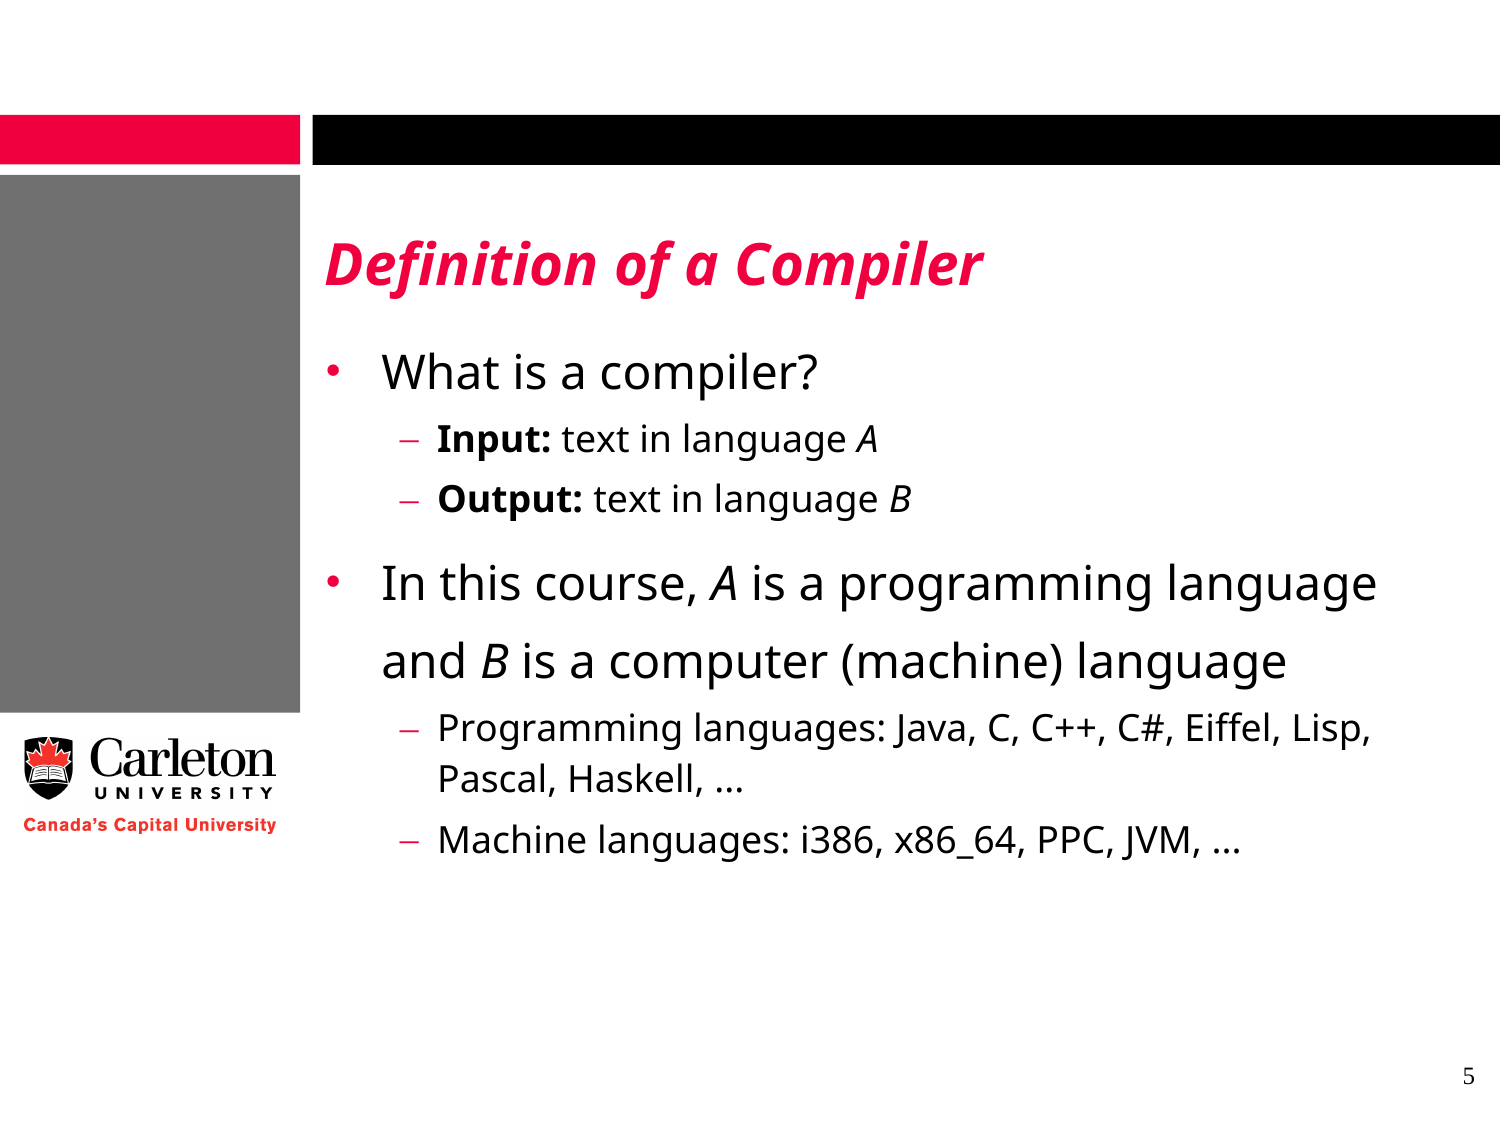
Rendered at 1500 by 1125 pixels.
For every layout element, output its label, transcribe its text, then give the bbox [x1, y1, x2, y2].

title Definition of a Compiler [324, 187, 1450, 324]
list What is a compiler? Input: text in language A Output: text in language B In this course, A is a programming language and B is a computer (machine) language Programming languages: Java, C, C++, C#, Eiffel, Lisp, Pascal, Haskell, ... Machine languages: i386, x86_64, PPC, JVM, ... [324, 324, 1450, 1068]
picture [24, 737, 276, 834]
